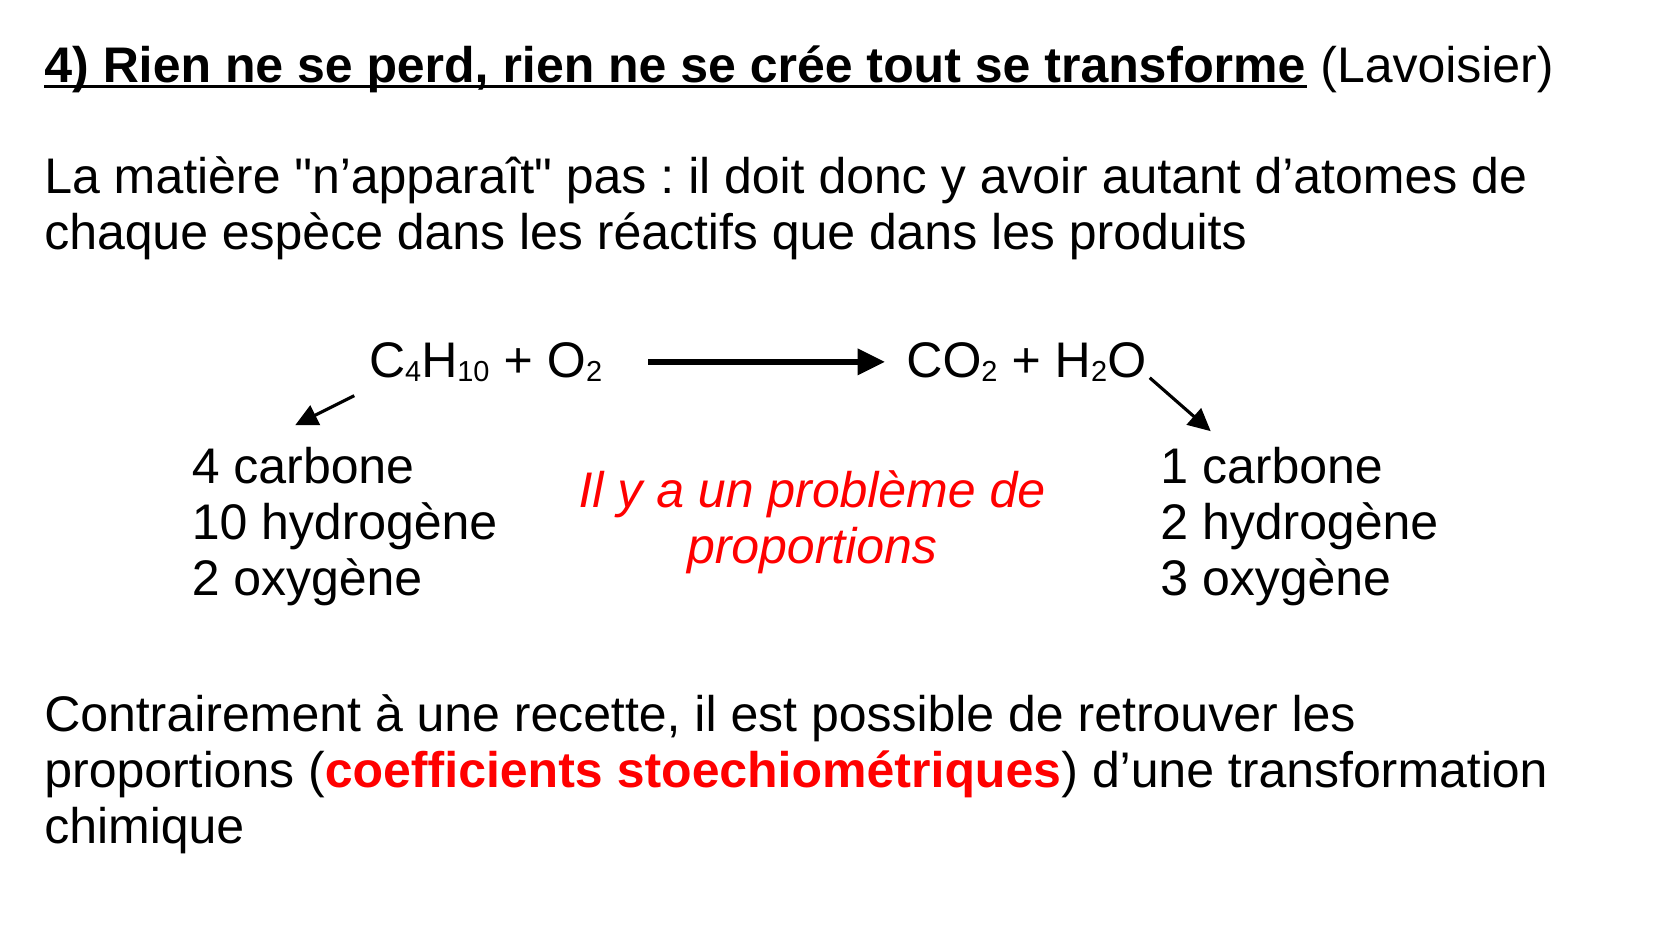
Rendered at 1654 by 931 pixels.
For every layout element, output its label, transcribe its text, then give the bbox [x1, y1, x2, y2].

text_box Contrairement à une recette, il est possible de retrouver les proportions (coefficients stoechiométriques) d’une transformation chimique [29, 679, 1625, 862]
text_box Il y a un problème de proportions [561, 454, 1063, 582]
text_box 4 carbone 10 hydrogène 2 oxygène [177, 431, 513, 614]
text_box 1 carbone 2 hydrogène 3 oxygène [1145, 431, 1454, 614]
text_box CO2 + H2O [891, 325, 1162, 396]
text_box 4) Rien ne se perd, rien ne se crée tout se transforme (Lavoisier) La matière "n’apparaît" pas : il doit donc y avoir autant d’atomes de chaque espèce dans les réactifs que dans les produits [29, 29, 1625, 268]
text_box C4H10 + O2 [354, 325, 618, 396]
